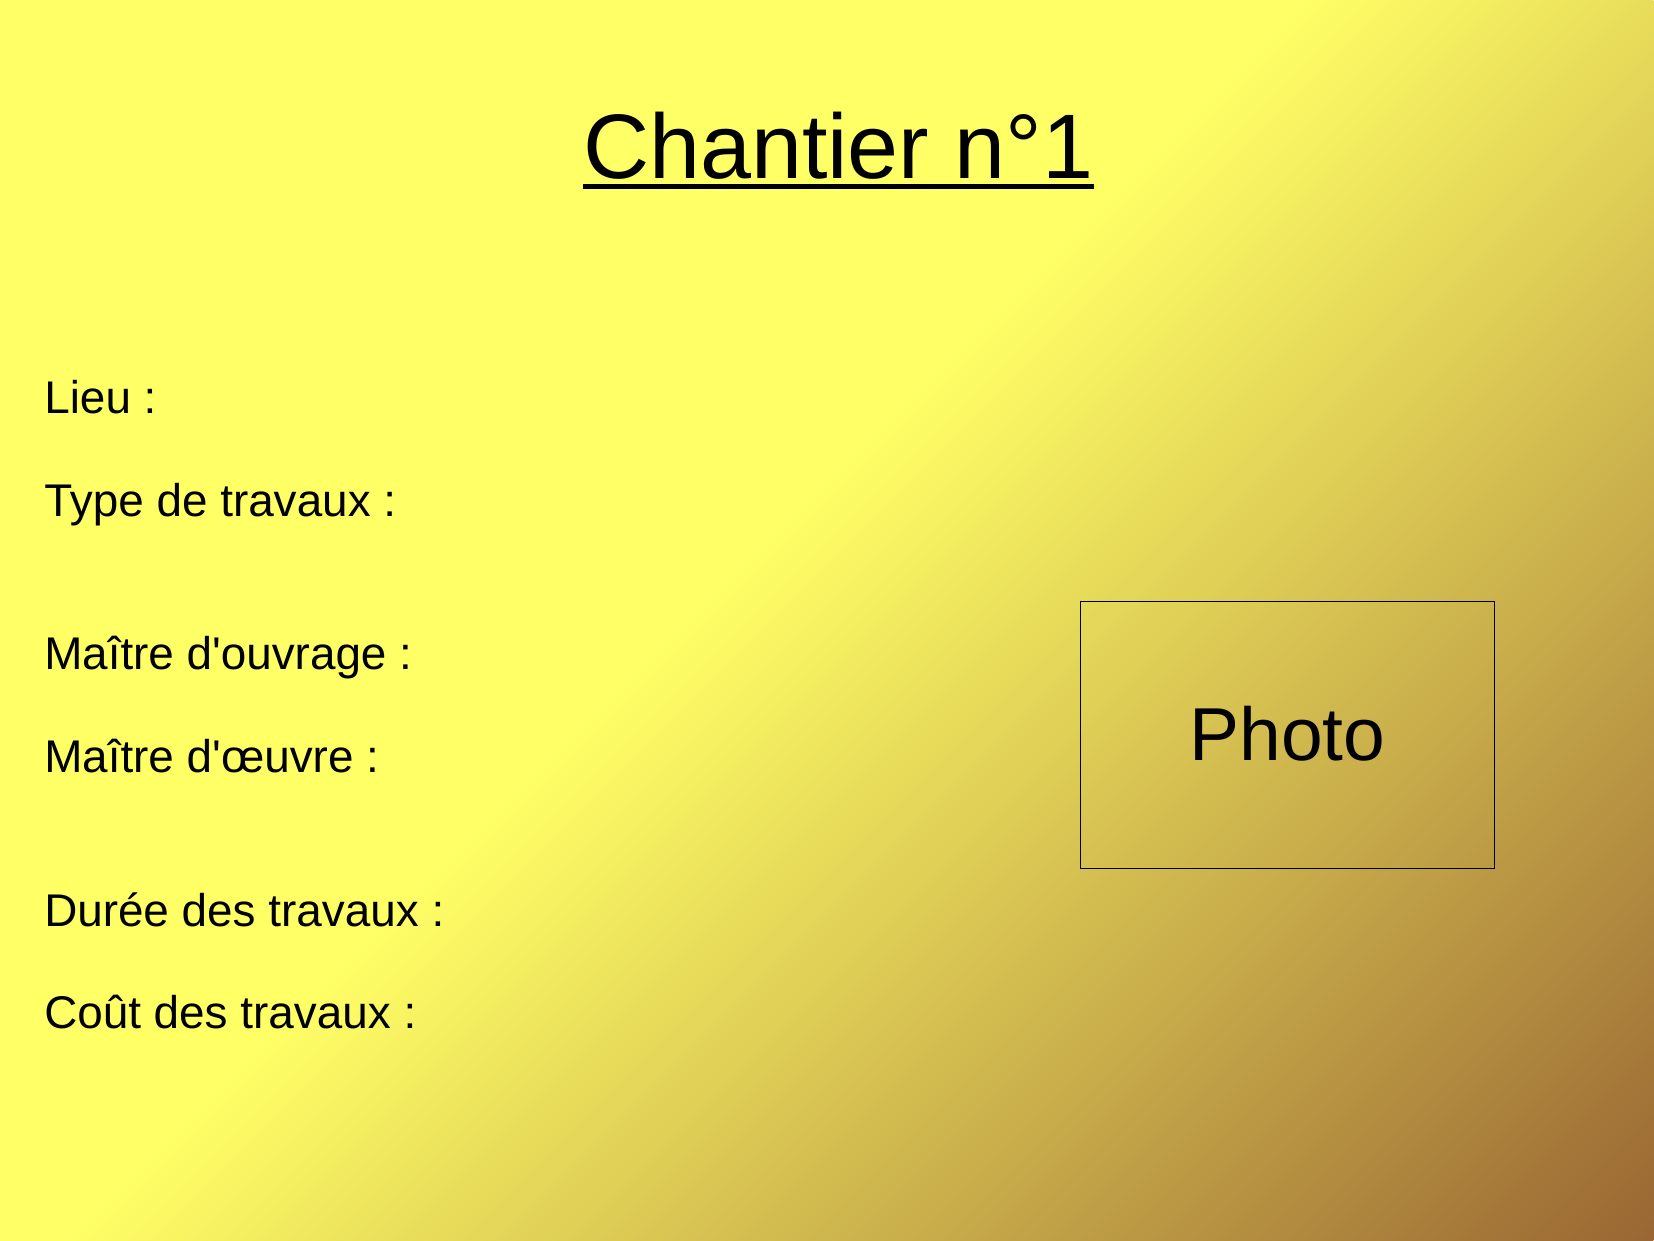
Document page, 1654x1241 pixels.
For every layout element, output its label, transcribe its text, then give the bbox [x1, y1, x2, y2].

text_box Chantier n°1 [188, 88, 1489, 206]
text_box Lieu : Type de travaux : Maître d'ouvrage : Maître d'œuvre : Durée des travaux : Coût des travaux : [29, 364, 1063, 1043]
text_box Photo [1080, 601, 1495, 869]
